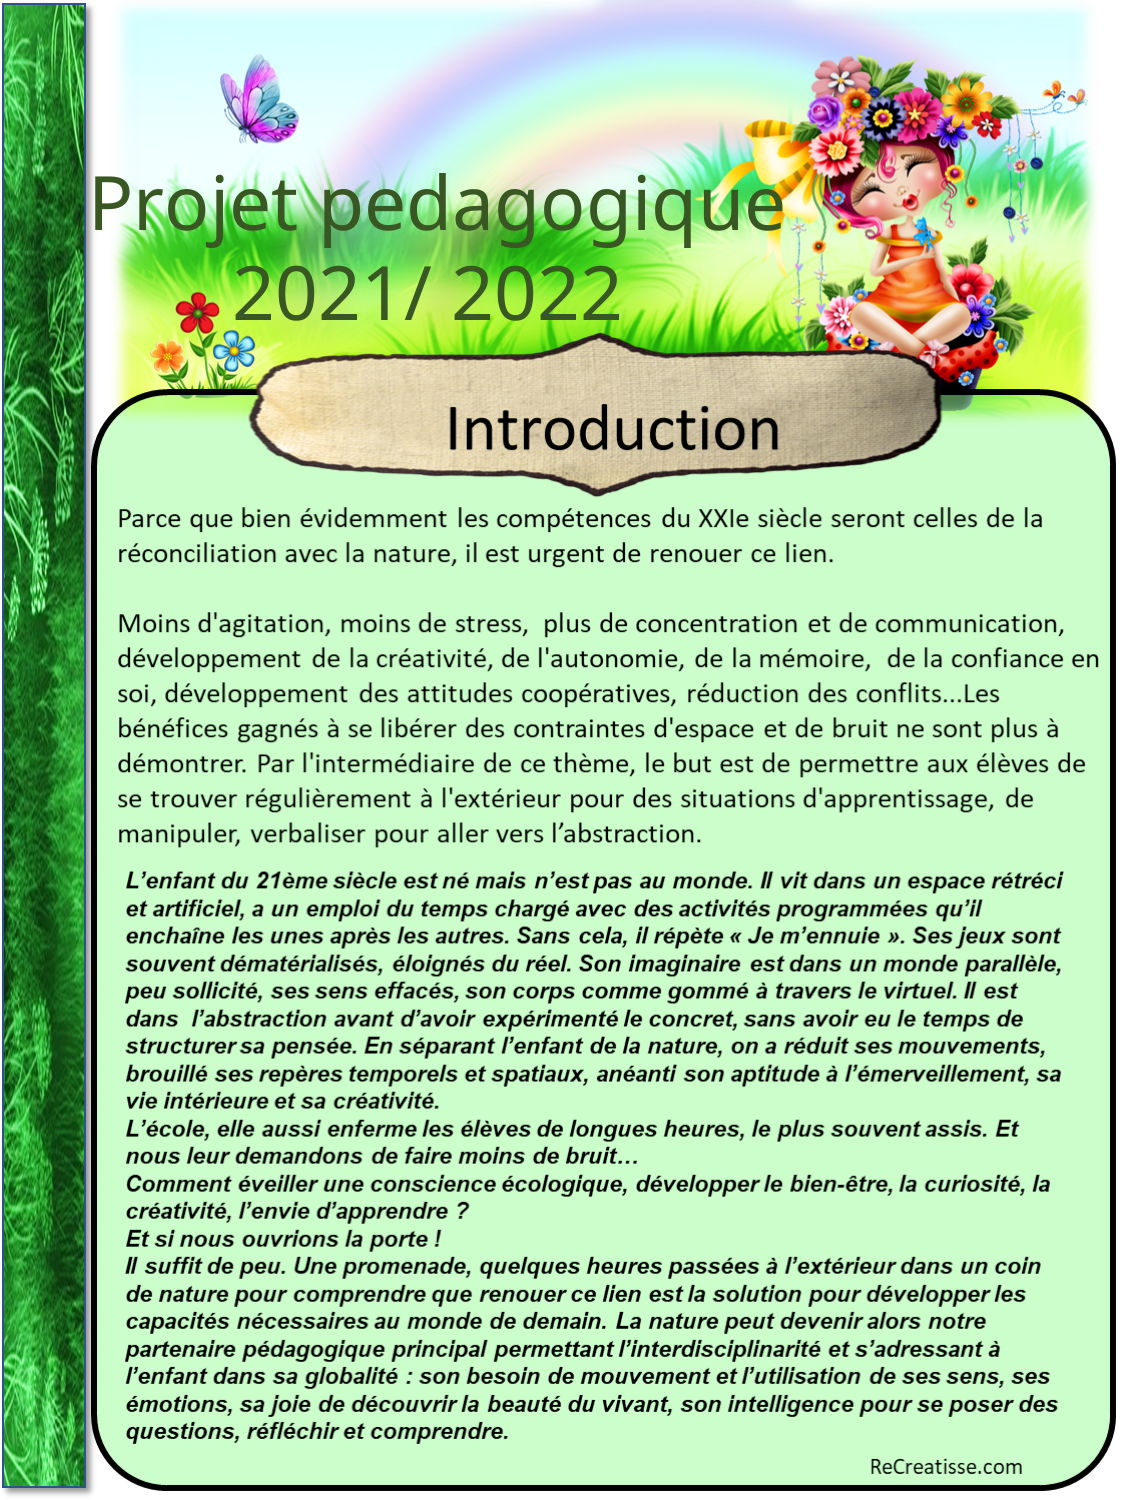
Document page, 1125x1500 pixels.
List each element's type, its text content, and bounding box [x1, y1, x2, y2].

picture [0, 0, 1125, 1500]
text_box Projet pedagogique 2021/ 2022 [99, 148, 997, 285]
